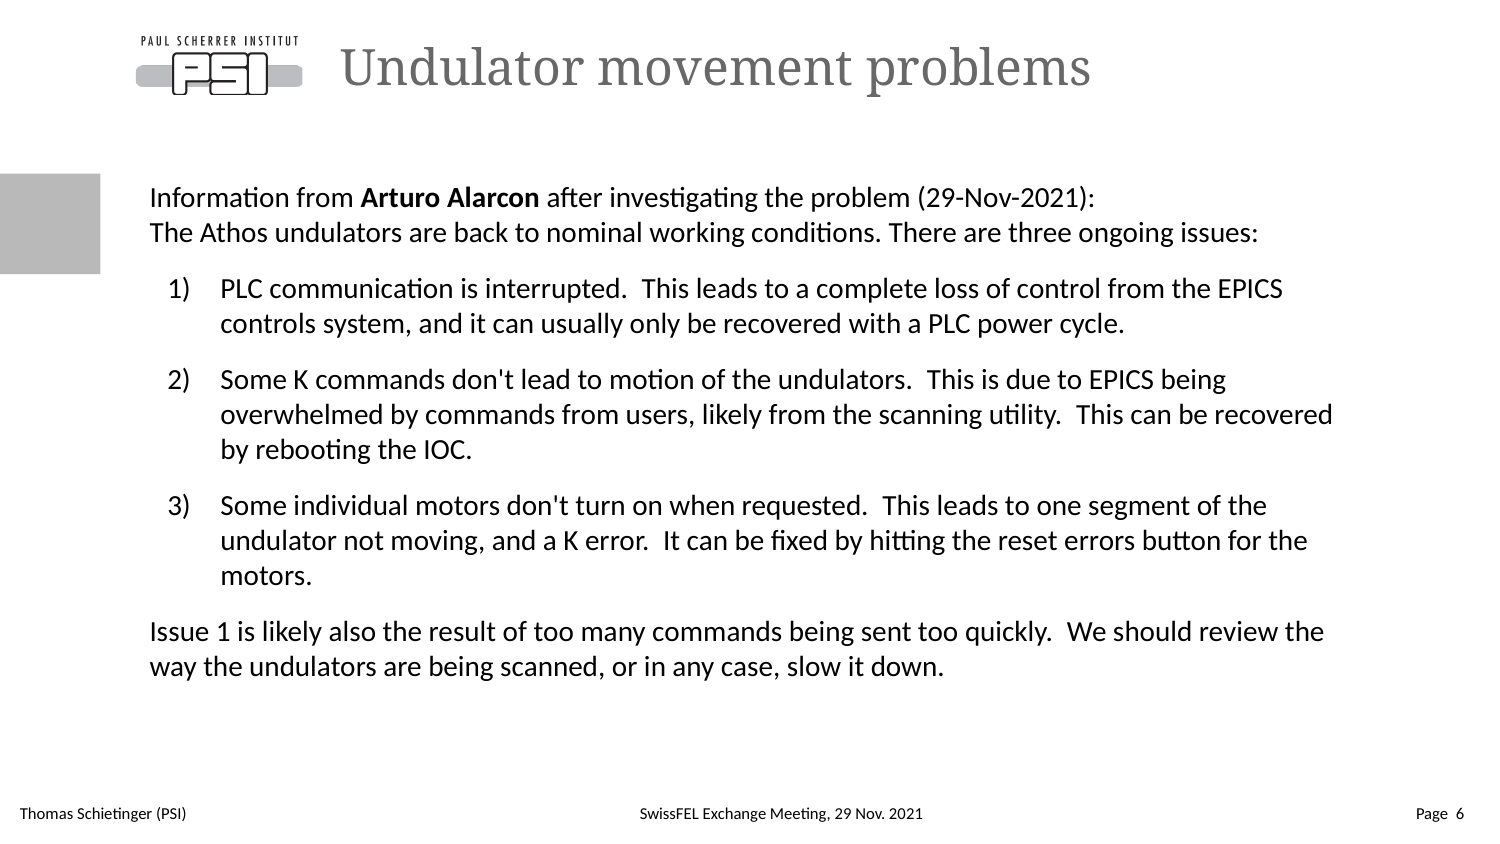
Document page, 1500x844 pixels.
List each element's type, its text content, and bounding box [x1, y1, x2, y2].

title Undulator movement problems [340, 35, 1442, 98]
list Information from Arturo Alarcon after investigating the problem (29-Nov-2021): The Athos undulators are back to nominal working conditions. There are three ongoing issues: PLC communication is interrupted. This leads to a complete loss of control from the EPICS controls system, and it can usually only be recovered with a PLC power cycle. Some K commands don't lead to motion of the undulators. This is due to EPICS being overwhelmed by commands from users, likely from the scanning utility. This can be recovered by rebooting the IOC. Some individual motors don't turn on when requested. This leads to one segment of the undulator not moving, and a K error. It can be fixed by hitting the reset errors button for the motors. Issue 1 is likely also the result of too many commands being sent too quickly. We should review the way the undulators are being scanned, or in any case, slow it down. [149, 178, 1359, 545]
